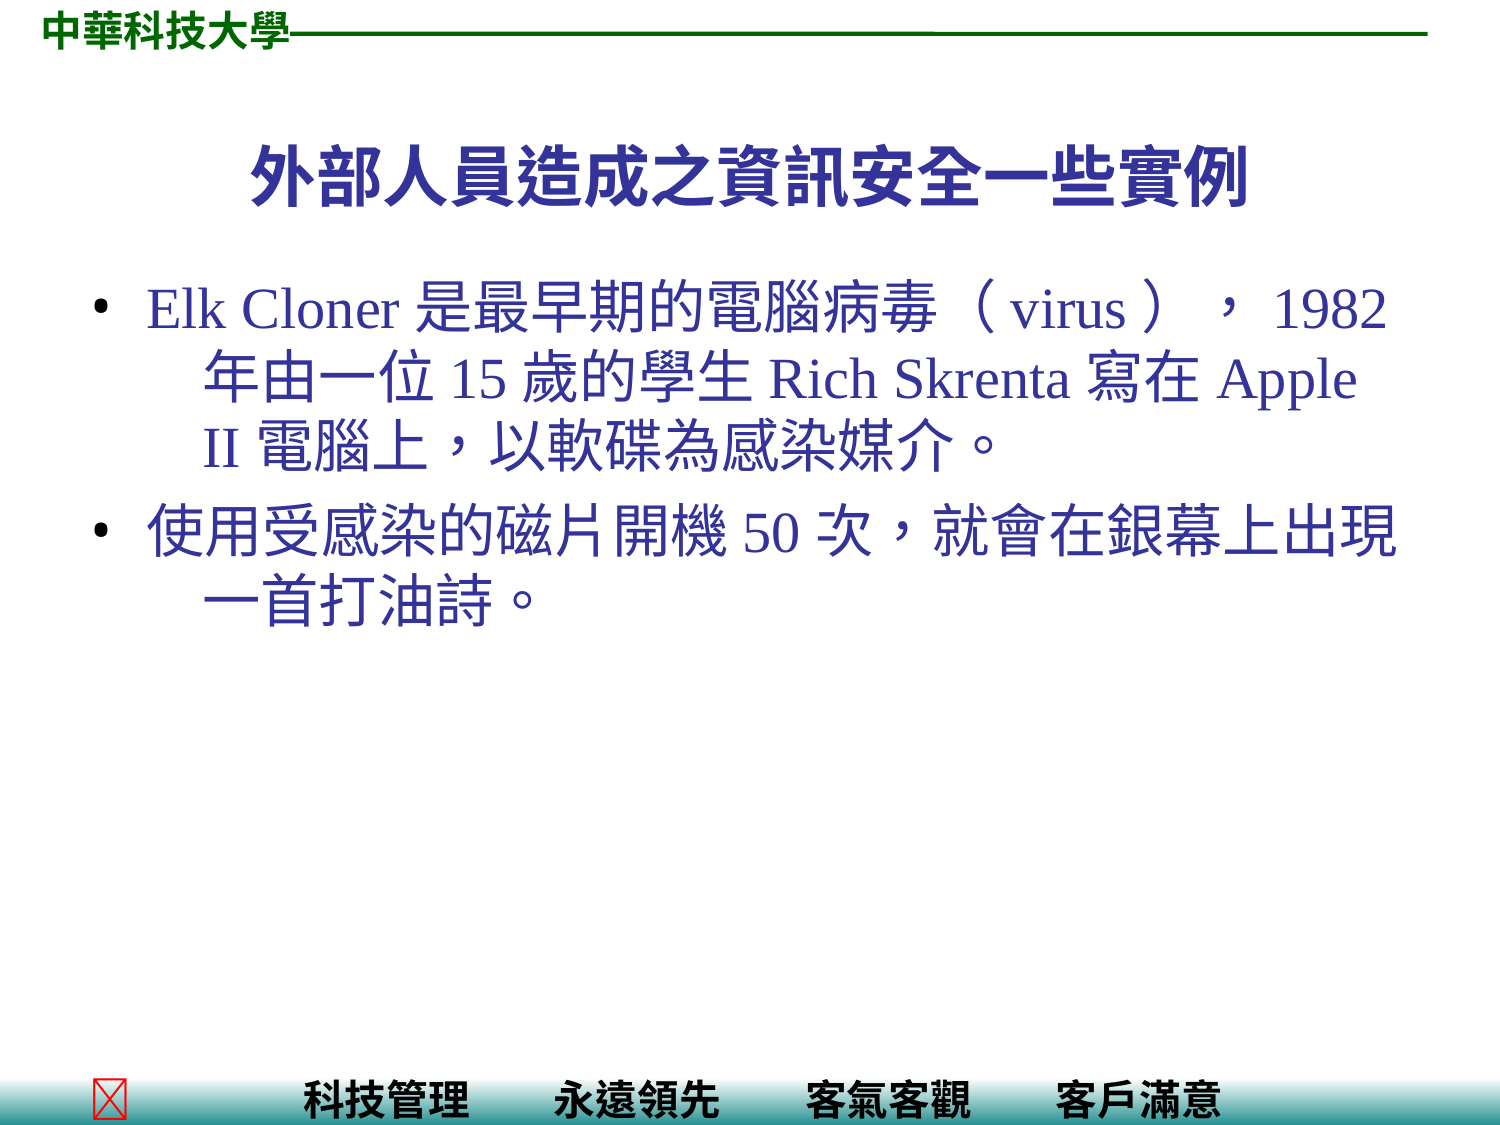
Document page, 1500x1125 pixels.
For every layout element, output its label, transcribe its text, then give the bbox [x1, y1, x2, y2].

title 外部人員造成之資訊安全一些實例 [75, 112, 1426, 238]
list Elk Cloner是最早期的電腦病毒（virus），1982年由一位15歲的學生Rich Skrenta寫在Apple II電腦上，以軟碟為感染媒介。 使用受感染的磁片開機50次，就會在銀幕上出現一首打油詩。 [75, 262, 1426, 1005]
